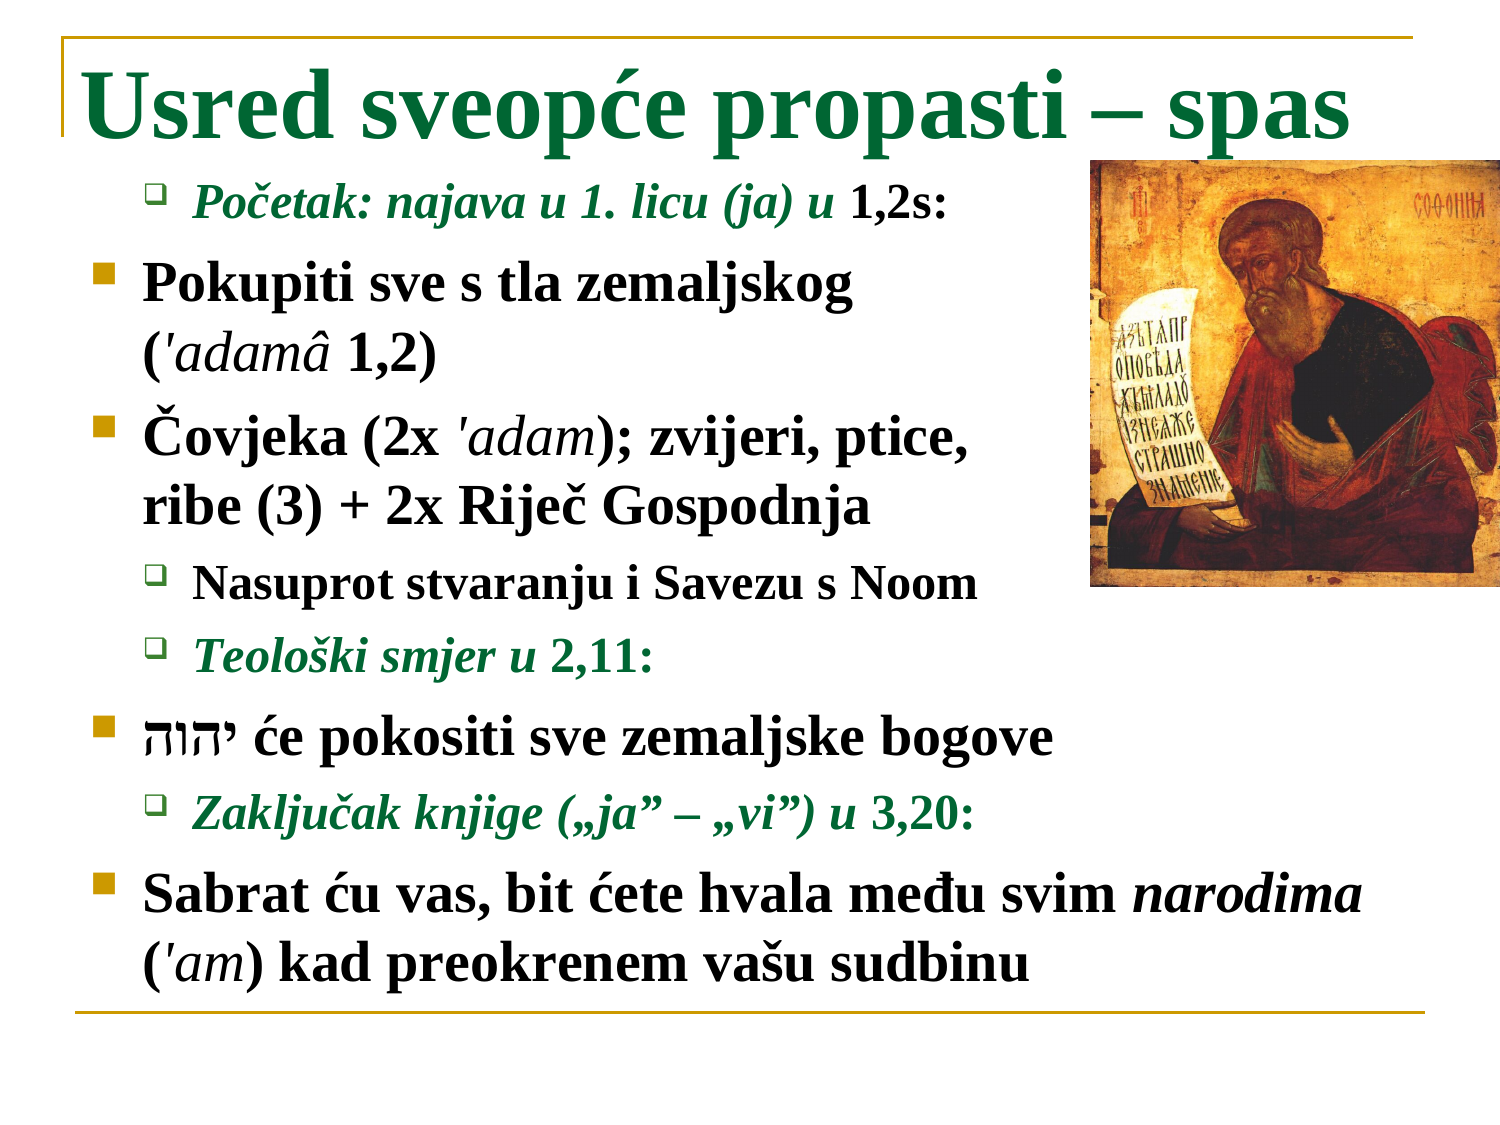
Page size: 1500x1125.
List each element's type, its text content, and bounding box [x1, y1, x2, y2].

list Početak: najava u 1. licu (ja) u 1,2s: Pokupiti sve s tla zemaljskog ('adamâ 1,2) Čovjeka (2x 'adam); zvijeri, ptice, ribe (3) + 2x Riječ Gospodnja Nasuprot stvaranju i Savezu s Noom Teološki smjer u 2,11: יהוה će pokositi sve zemaljske bogove Zaključak knjige („ja” – „vi”) u 3,20: Sabrat ću vas, bit ćete hvala među svim narodima ('am) kad preokrenem vašu sudbinu [75, 160, 1426, 1006]
title Usred sveopće propasti – spas [64, 31, 1415, 218]
picture [1090, 160, 1500, 587]
